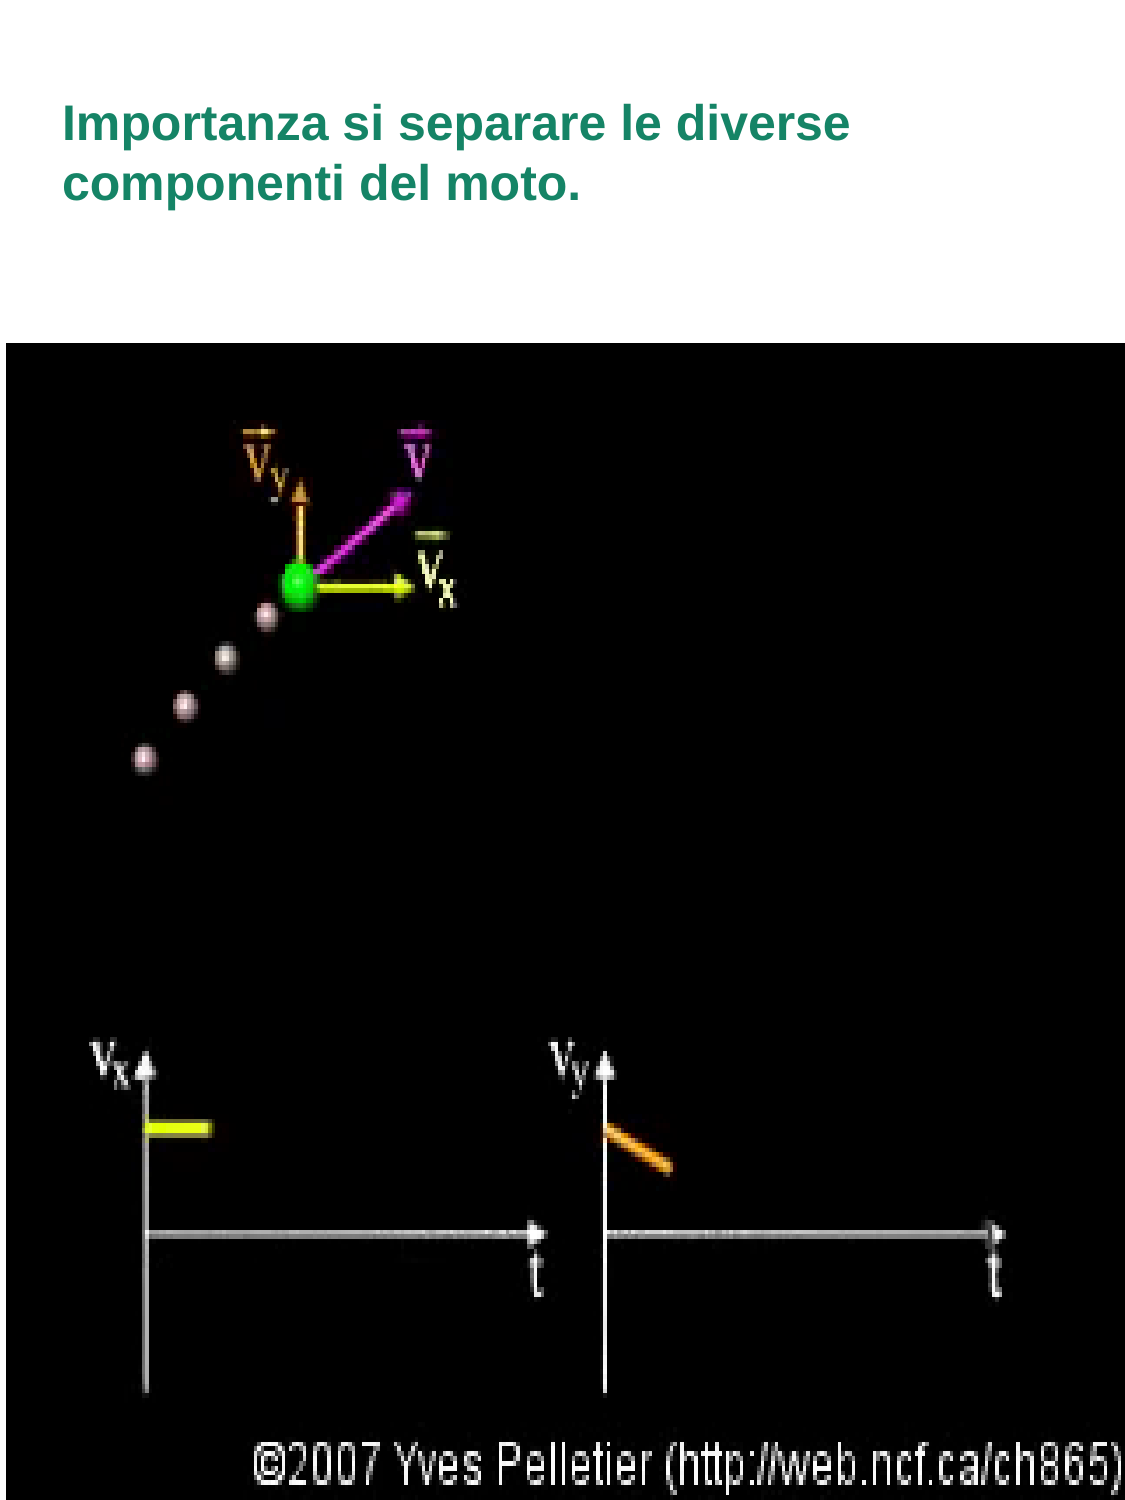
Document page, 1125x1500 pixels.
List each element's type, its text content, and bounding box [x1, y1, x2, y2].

text_box [5, 342, 1125, 1500]
text_box Importanza si separare le diverse componenti del moto. [47, 82, 1040, 218]
